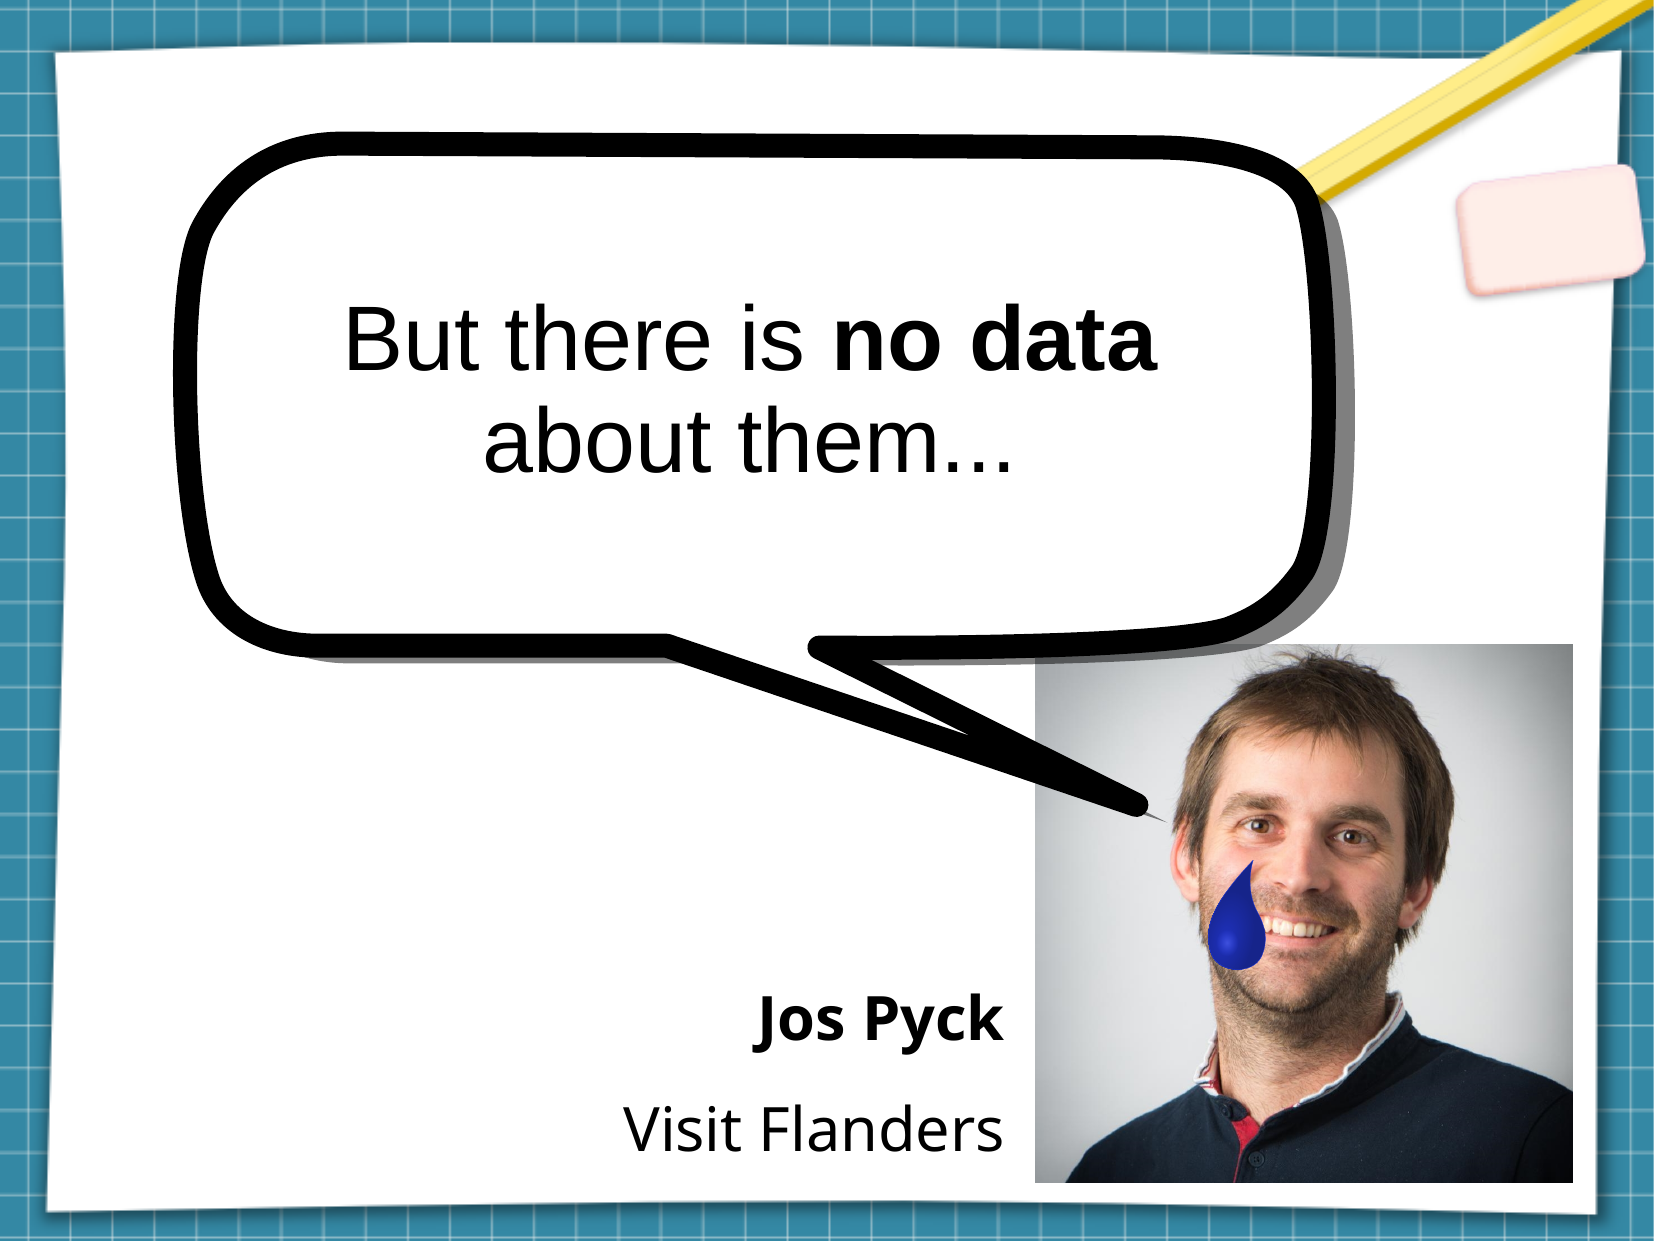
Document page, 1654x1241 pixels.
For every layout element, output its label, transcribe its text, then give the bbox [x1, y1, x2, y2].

picture [0, 0, 1654, 1241]
title But there is no data about them... [285, 180, 1216, 601]
list Jos Pyck Visit Flanders [82, 975, 1006, 1171]
